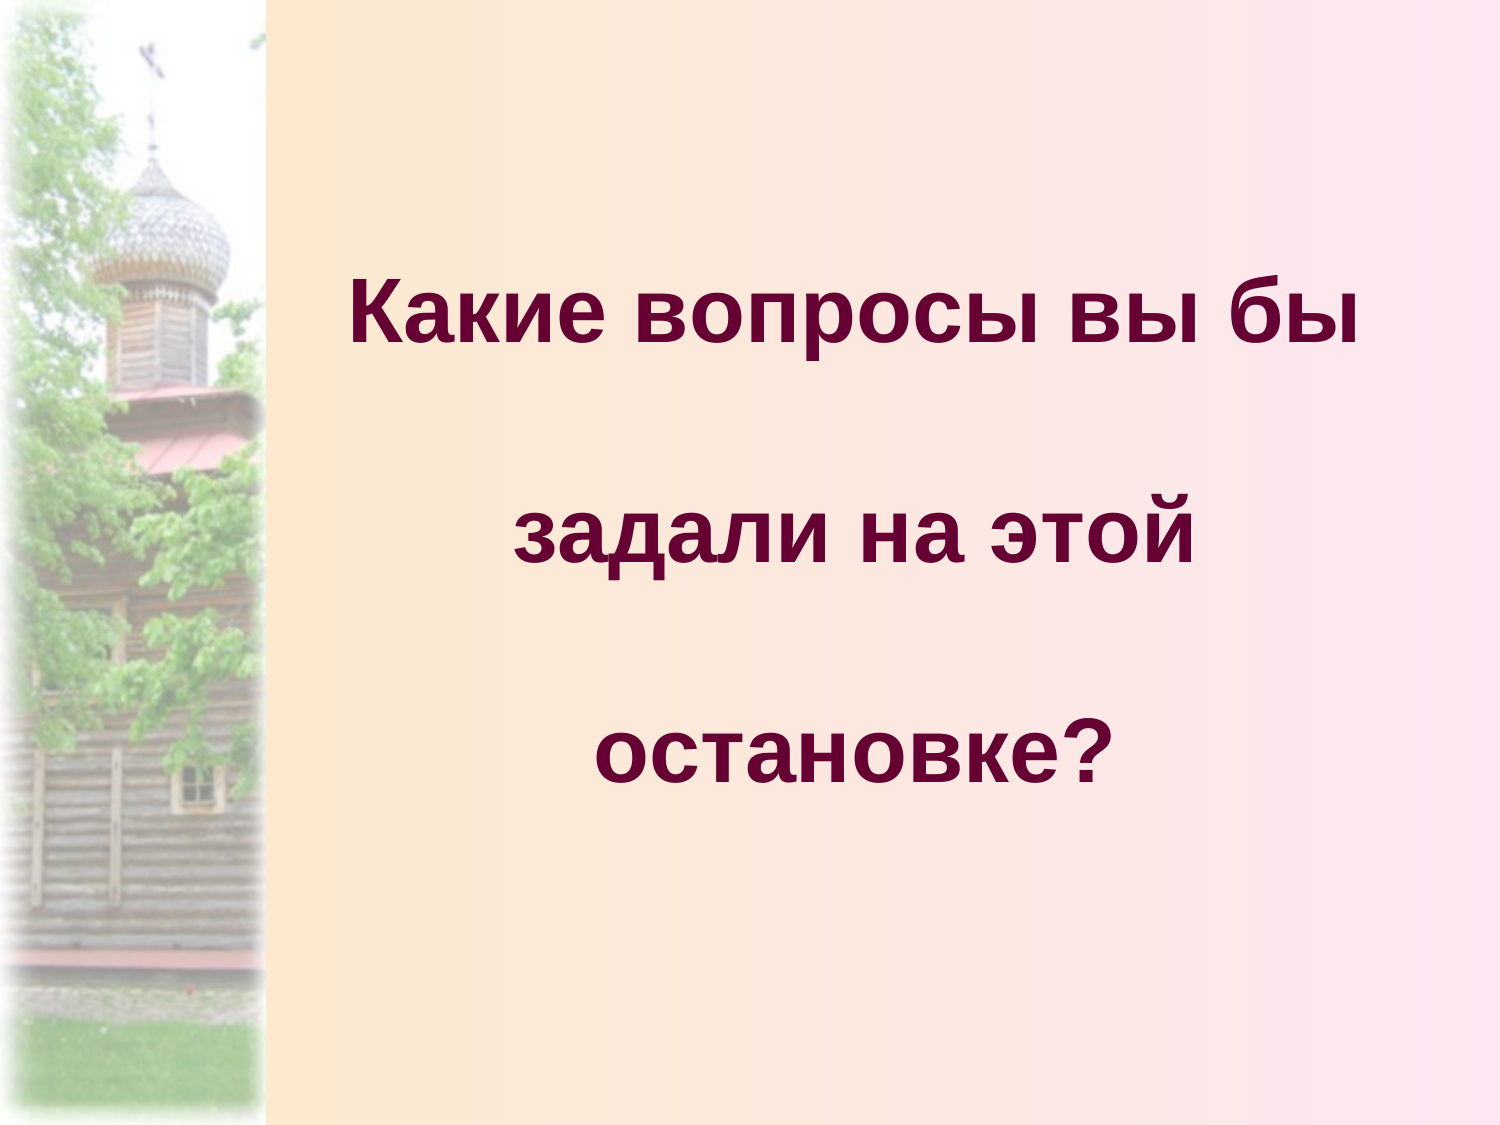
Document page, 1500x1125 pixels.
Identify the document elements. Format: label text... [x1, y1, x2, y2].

picture [0, 0, 266, 1125]
text_box Какие вопросы вы бы задали на этой остановке? [301, 243, 1436, 809]
